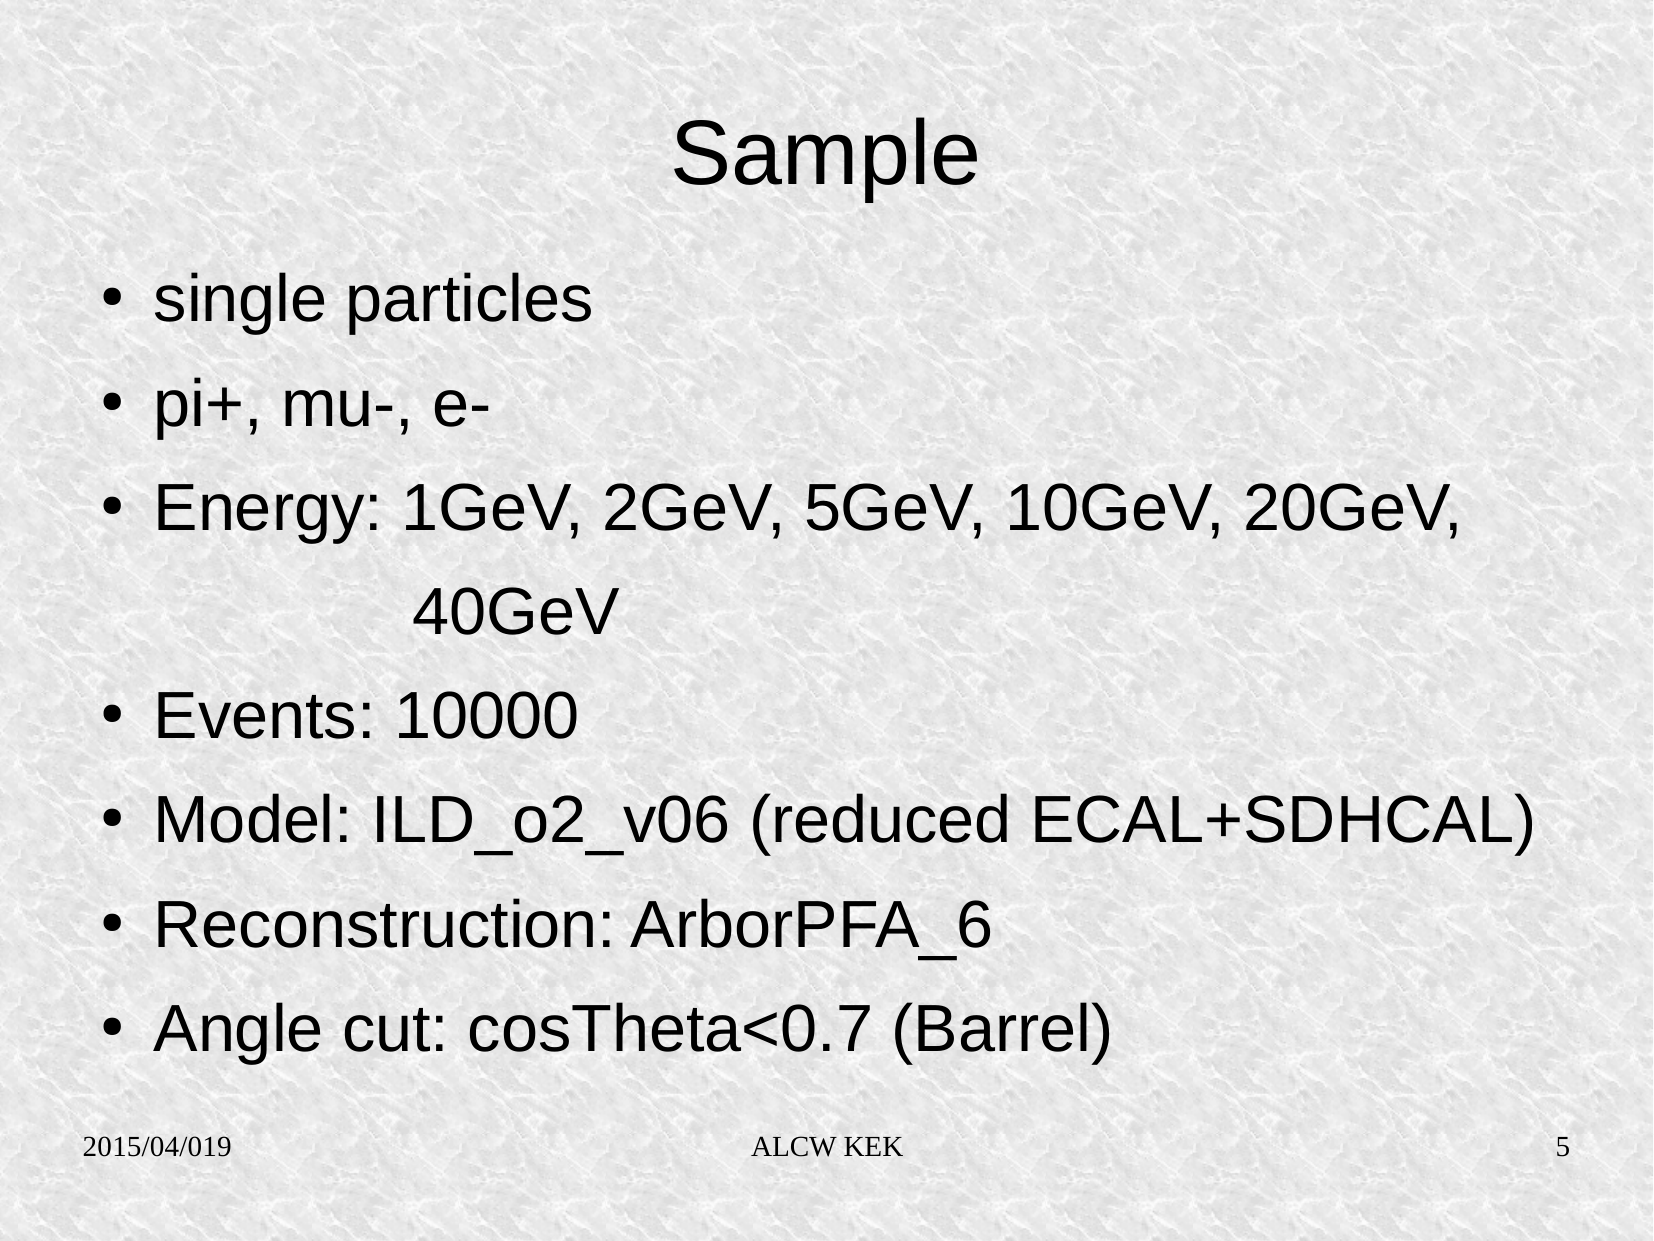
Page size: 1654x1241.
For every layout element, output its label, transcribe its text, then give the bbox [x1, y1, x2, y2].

title Sample [82, 49, 1571, 257]
list single particles pi+, mu-, e- Energy: 1GeV, 2GeV, 5GeV, 10GeV, 20GeV, 40GeV Events: 10000 Model: ILD_o2_v06 (reduced ECAL+SDHCAL) Reconstruction: ArborPFA_6 Angle cut: cosTheta<0.7 (Barrel) [82, 261, 1571, 1081]
picture [0, 0, 1654, 1241]
